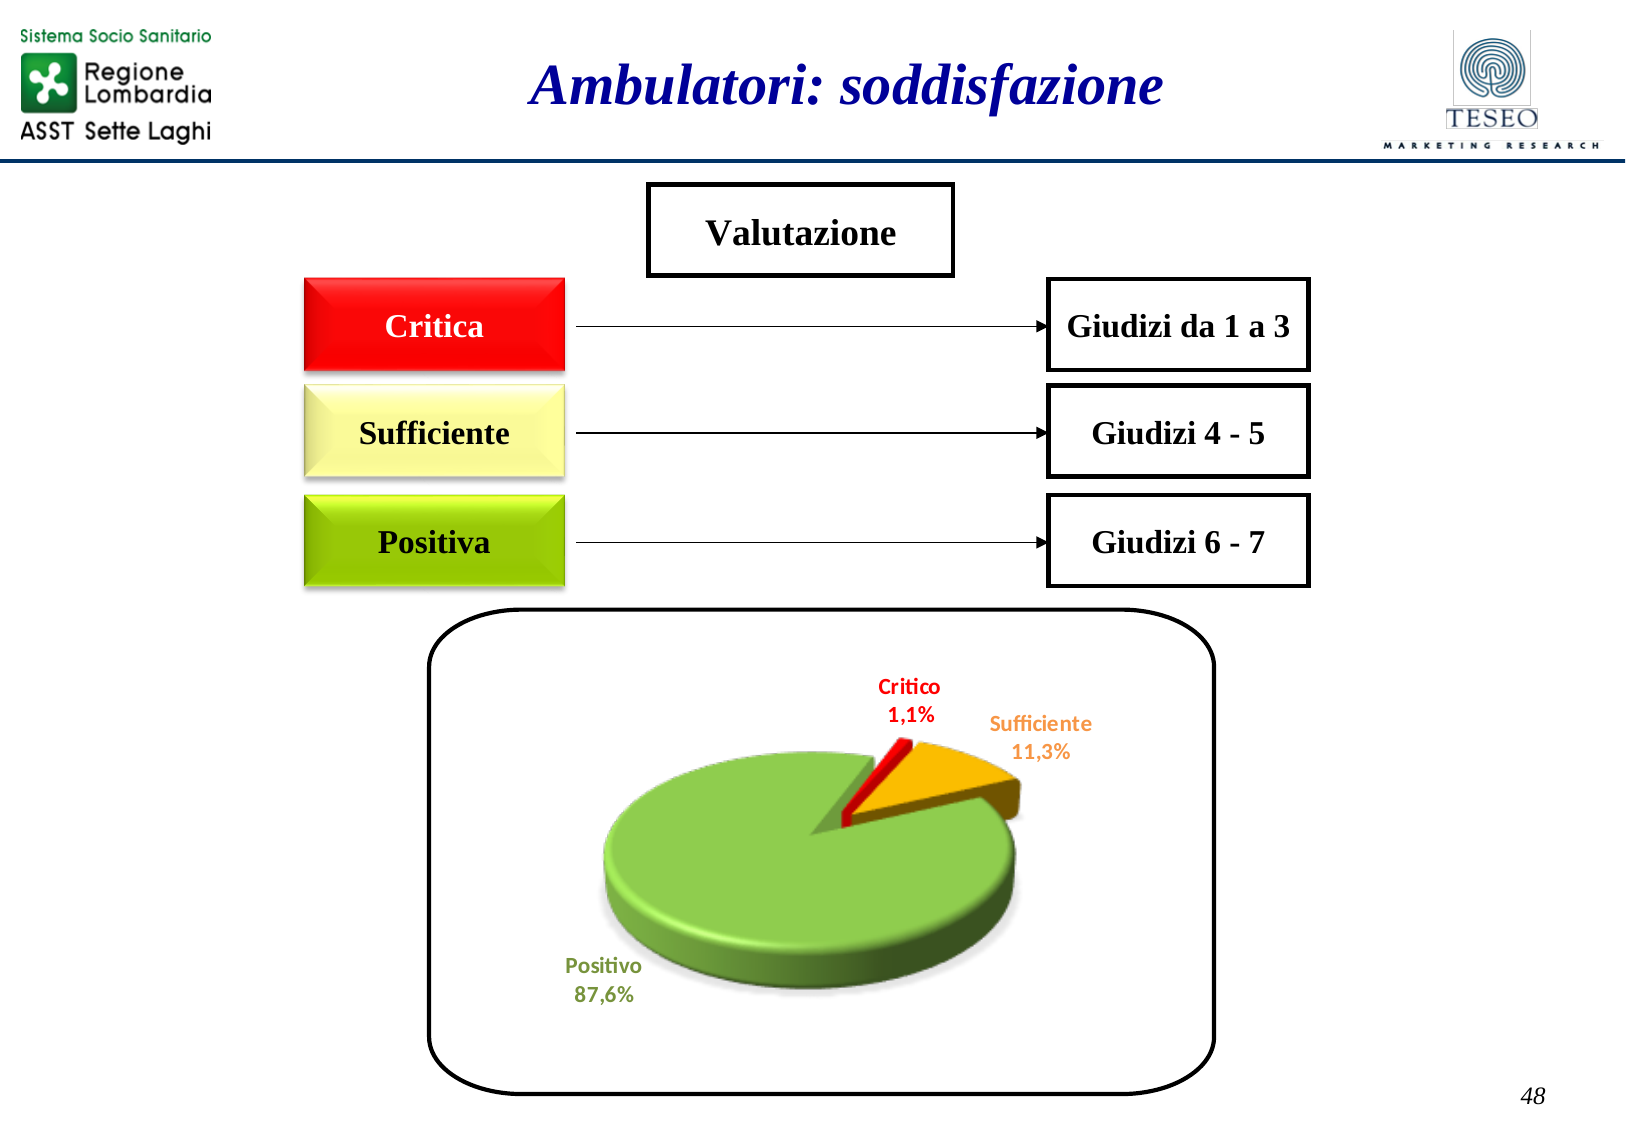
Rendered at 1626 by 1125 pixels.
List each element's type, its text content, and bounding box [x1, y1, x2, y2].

text_box Giudizi 6 - 7 [1048, 495, 1309, 587]
picture [295, 273, 1179, 1116]
picture [1381, 30, 1604, 149]
text_box Sufficiente [304, 385, 565, 477]
text_box Giudizi 4 - 5 [1048, 385, 1309, 477]
text_box Valutazione [648, 184, 954, 276]
text_box Critica [304, 278, 565, 371]
text_box Positiva [304, 495, 565, 587]
text_box Giudizi da 1 a 3 [1048, 278, 1309, 370]
text_box Ambulatori: soddisfazione [304, 18, 1392, 144]
picture [21, 26, 211, 148]
